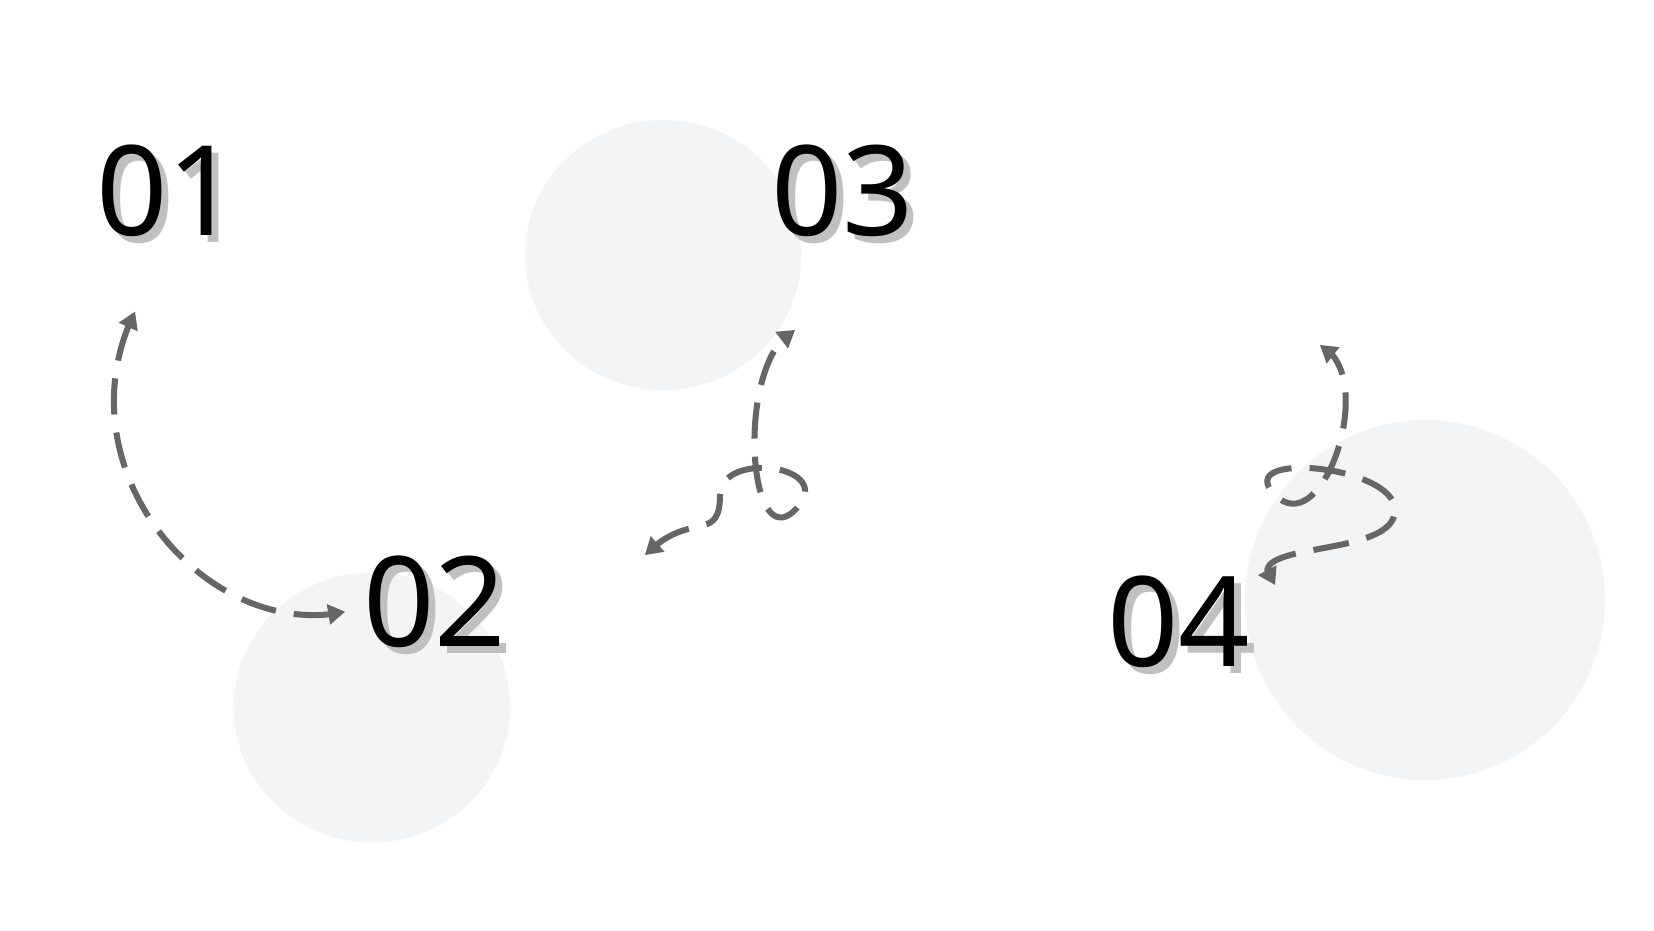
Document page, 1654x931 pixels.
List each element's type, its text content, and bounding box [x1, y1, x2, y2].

text_box 04 [1092, 525, 1273, 711]
text_box 03 [756, 94, 937, 280]
text_box 02 [348, 505, 529, 691]
text_box 01 [81, 94, 262, 280]
